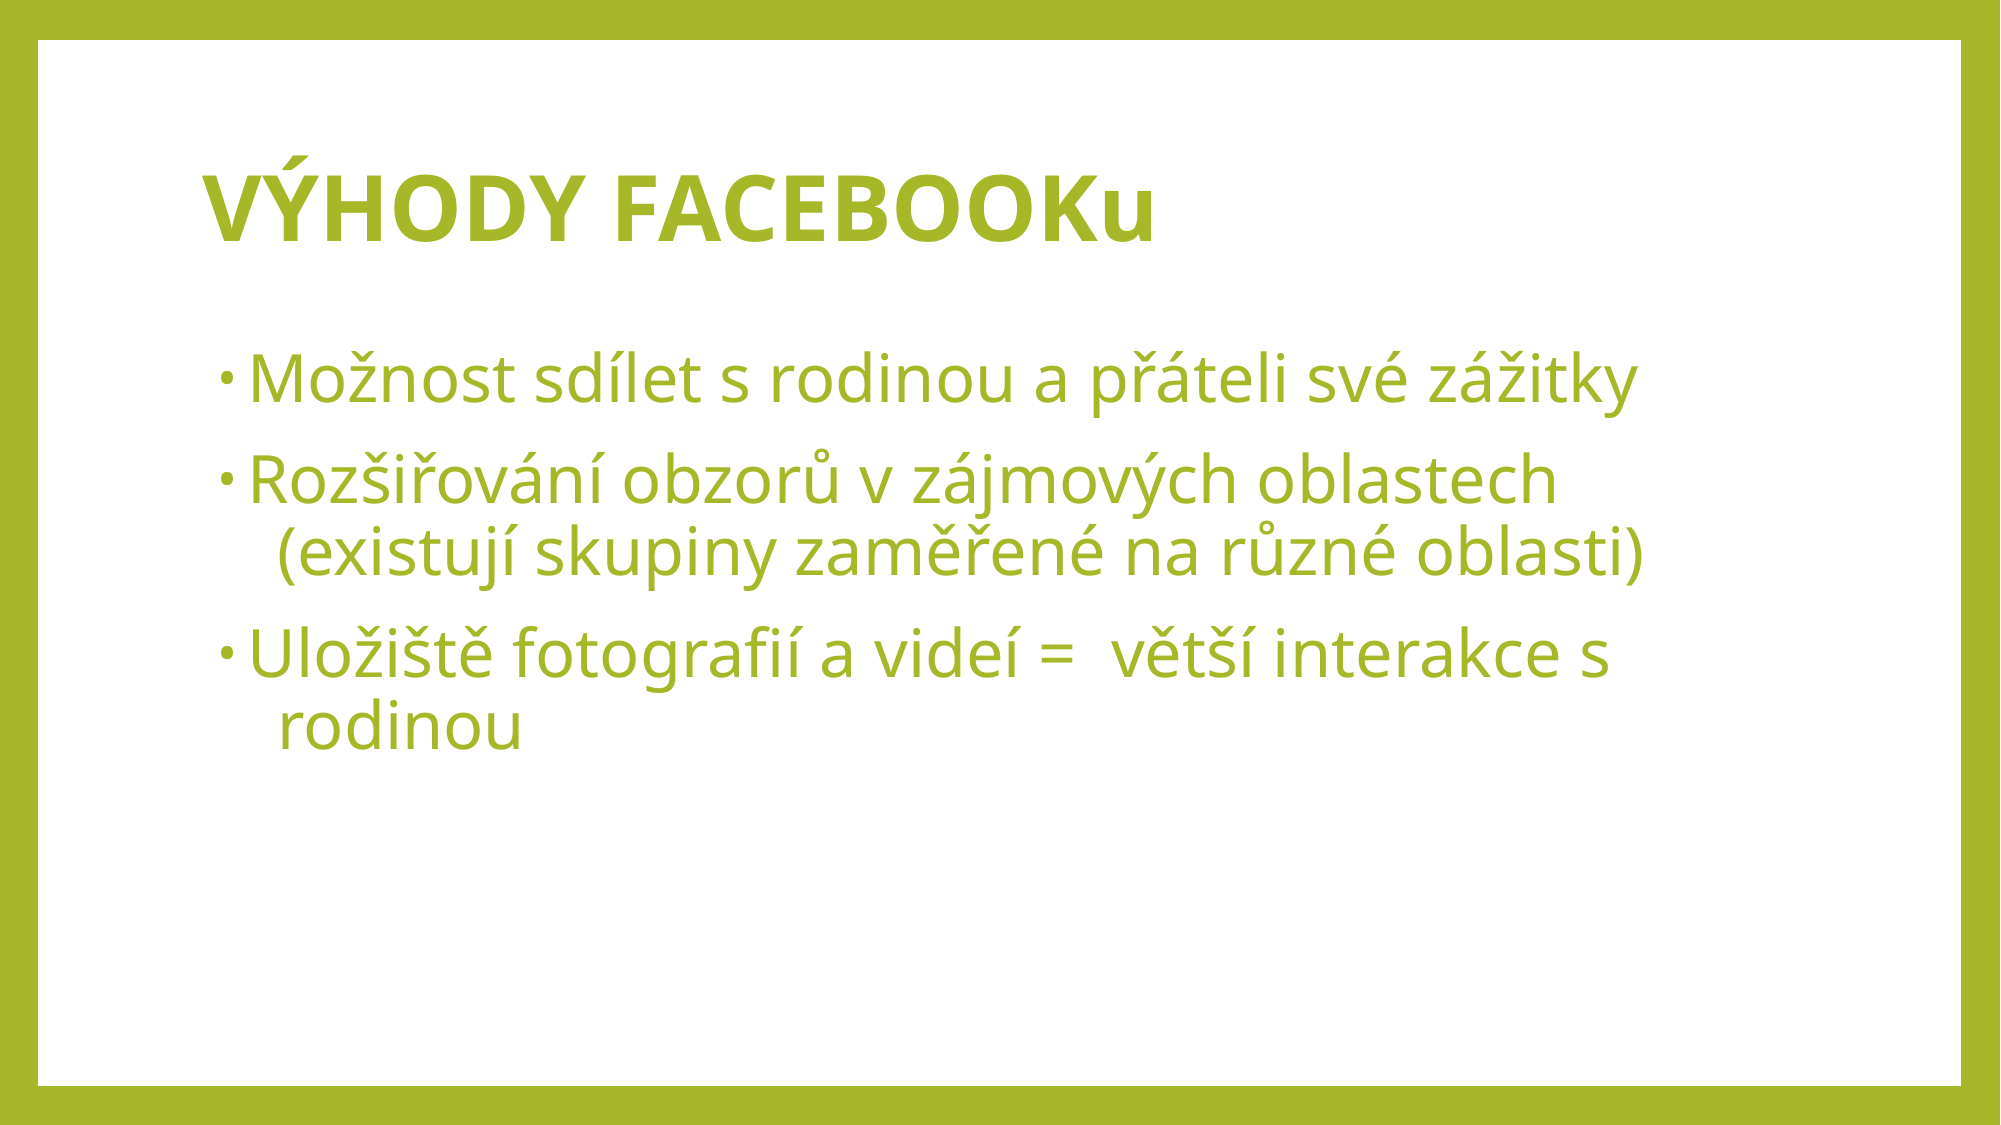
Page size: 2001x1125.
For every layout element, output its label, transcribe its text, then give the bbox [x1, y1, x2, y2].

title VÝHODY FACEBOOKu [187, 99, 1808, 323]
list Možnost sdílet s rodinou a přáteli své zážitky Rozšiřování obzorů v zájmových oblastech (existují skupiny zaměřené na různé oblasti) Uložiště fotografií a videí = větší interakce s rodinou [187, 337, 1808, 1000]
